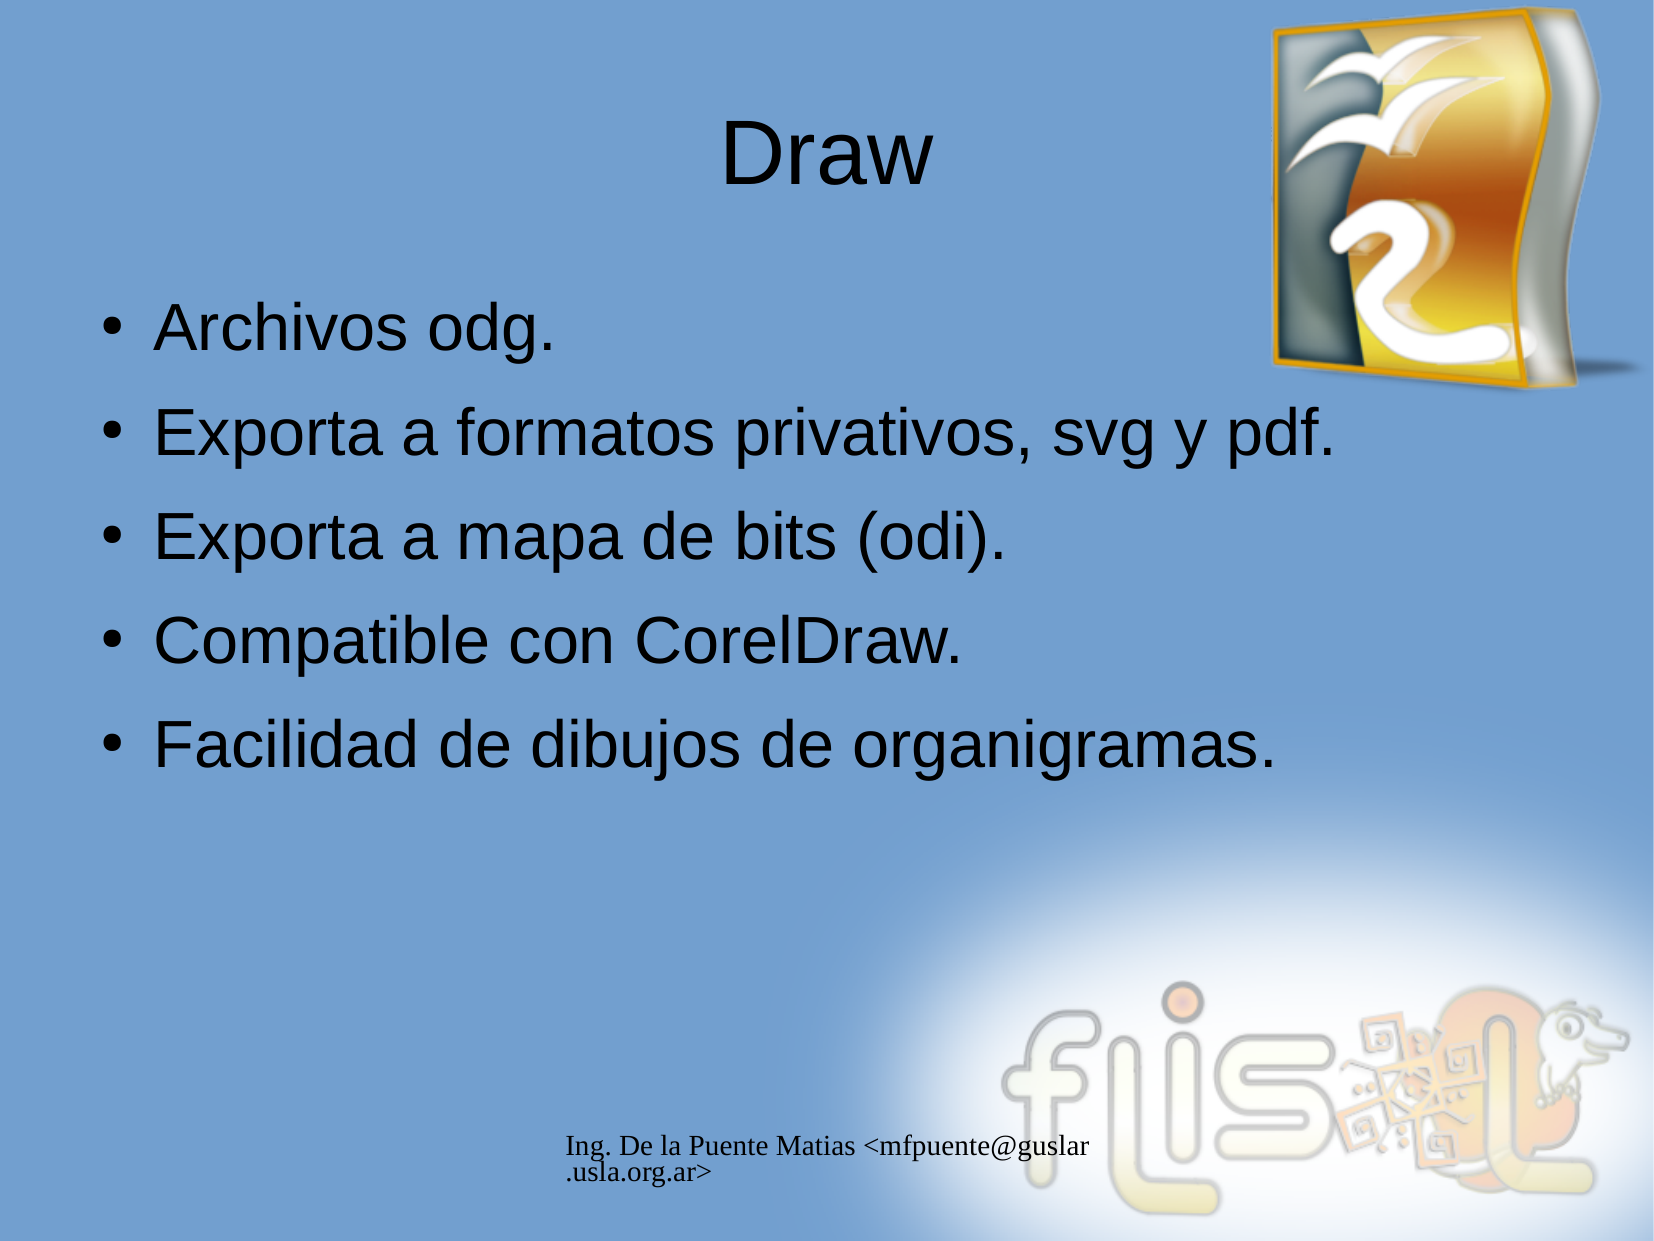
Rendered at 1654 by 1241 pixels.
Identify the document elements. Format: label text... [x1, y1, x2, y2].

picture [0, 0, 1654, 1241]
list Archivos odg. Exporta a formatos privativos, svg y pdf. Exporta a mapa de bits (odi). Compatible con CorelDraw. Facilidad de dibujos de organigramas. [82, 290, 1571, 1094]
title Draw [82, 56, 1253, 250]
